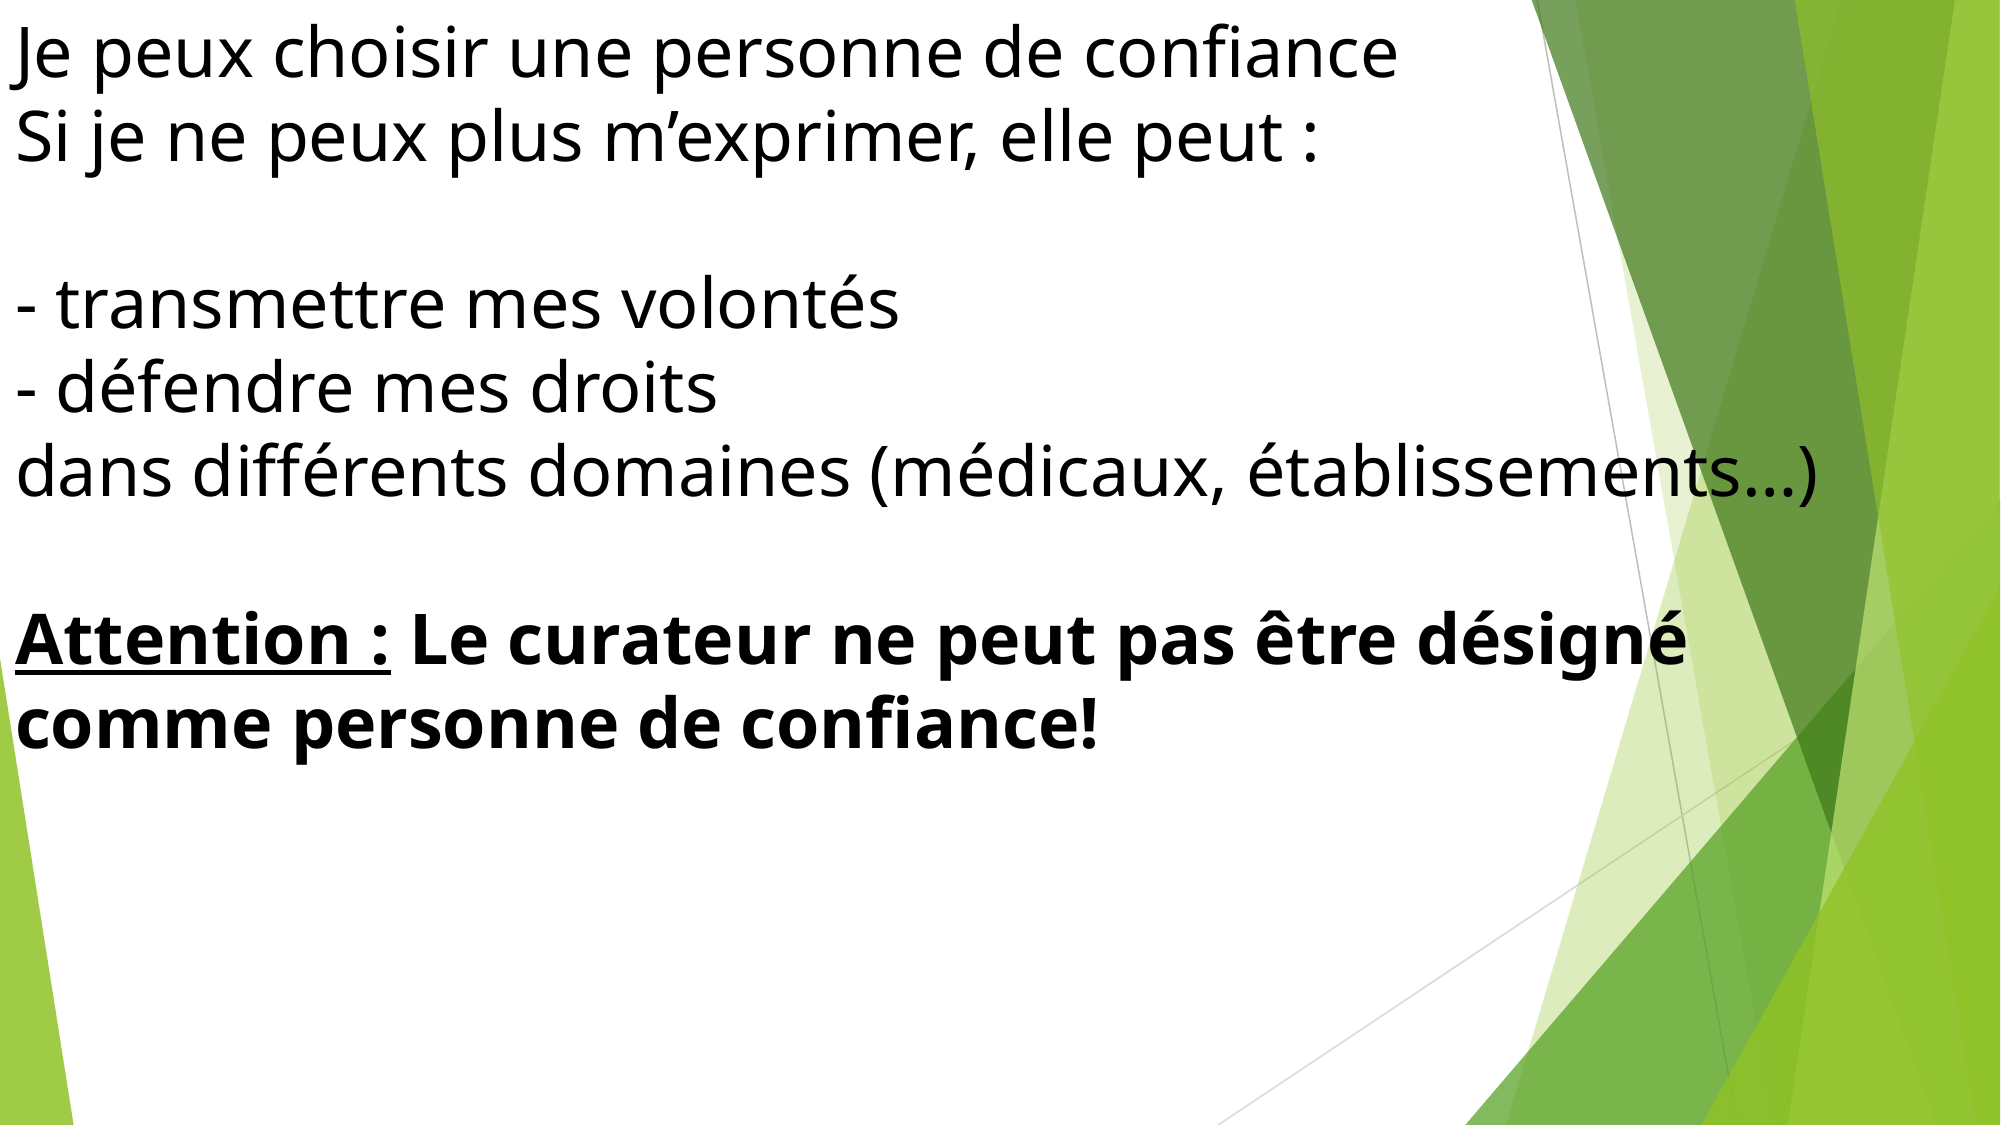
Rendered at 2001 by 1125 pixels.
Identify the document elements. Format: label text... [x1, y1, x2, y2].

title Je peux choisir une personne de confiance Si je ne peux plus m’exprimer, elle peut : - transmettre mes volontés - défendre mes droits dans différents domaines (médicaux, établissements…) Attention : Le curateur ne peut pas être désigné comme personne de confiance! [0, 0, 1980, 1109]
